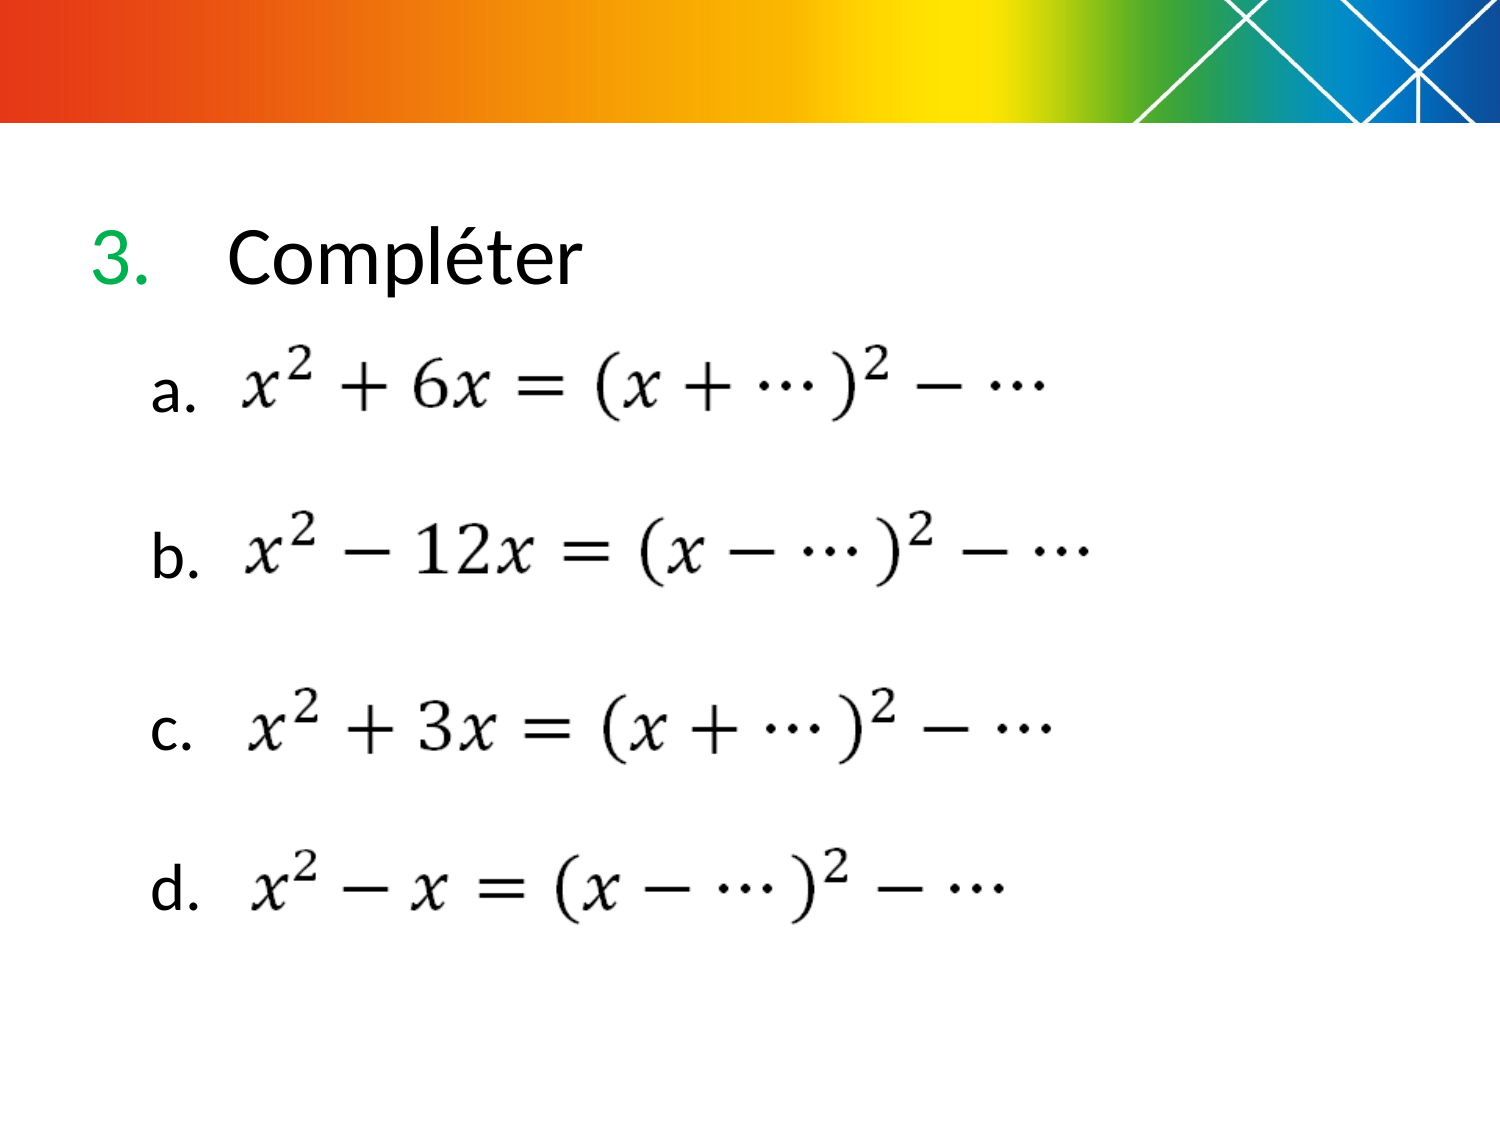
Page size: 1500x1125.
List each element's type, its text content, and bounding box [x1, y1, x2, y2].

picture [230, 326, 1063, 438]
picture [1340, 0, 1500, 123]
text_box Compléter [75, 164, 1500, 339]
picture [0, 0, 1359, 123]
picture [230, 680, 1073, 773]
picture [230, 503, 1112, 595]
text_box a. b. c. d. [135, 337, 691, 1012]
picture [230, 834, 1024, 932]
